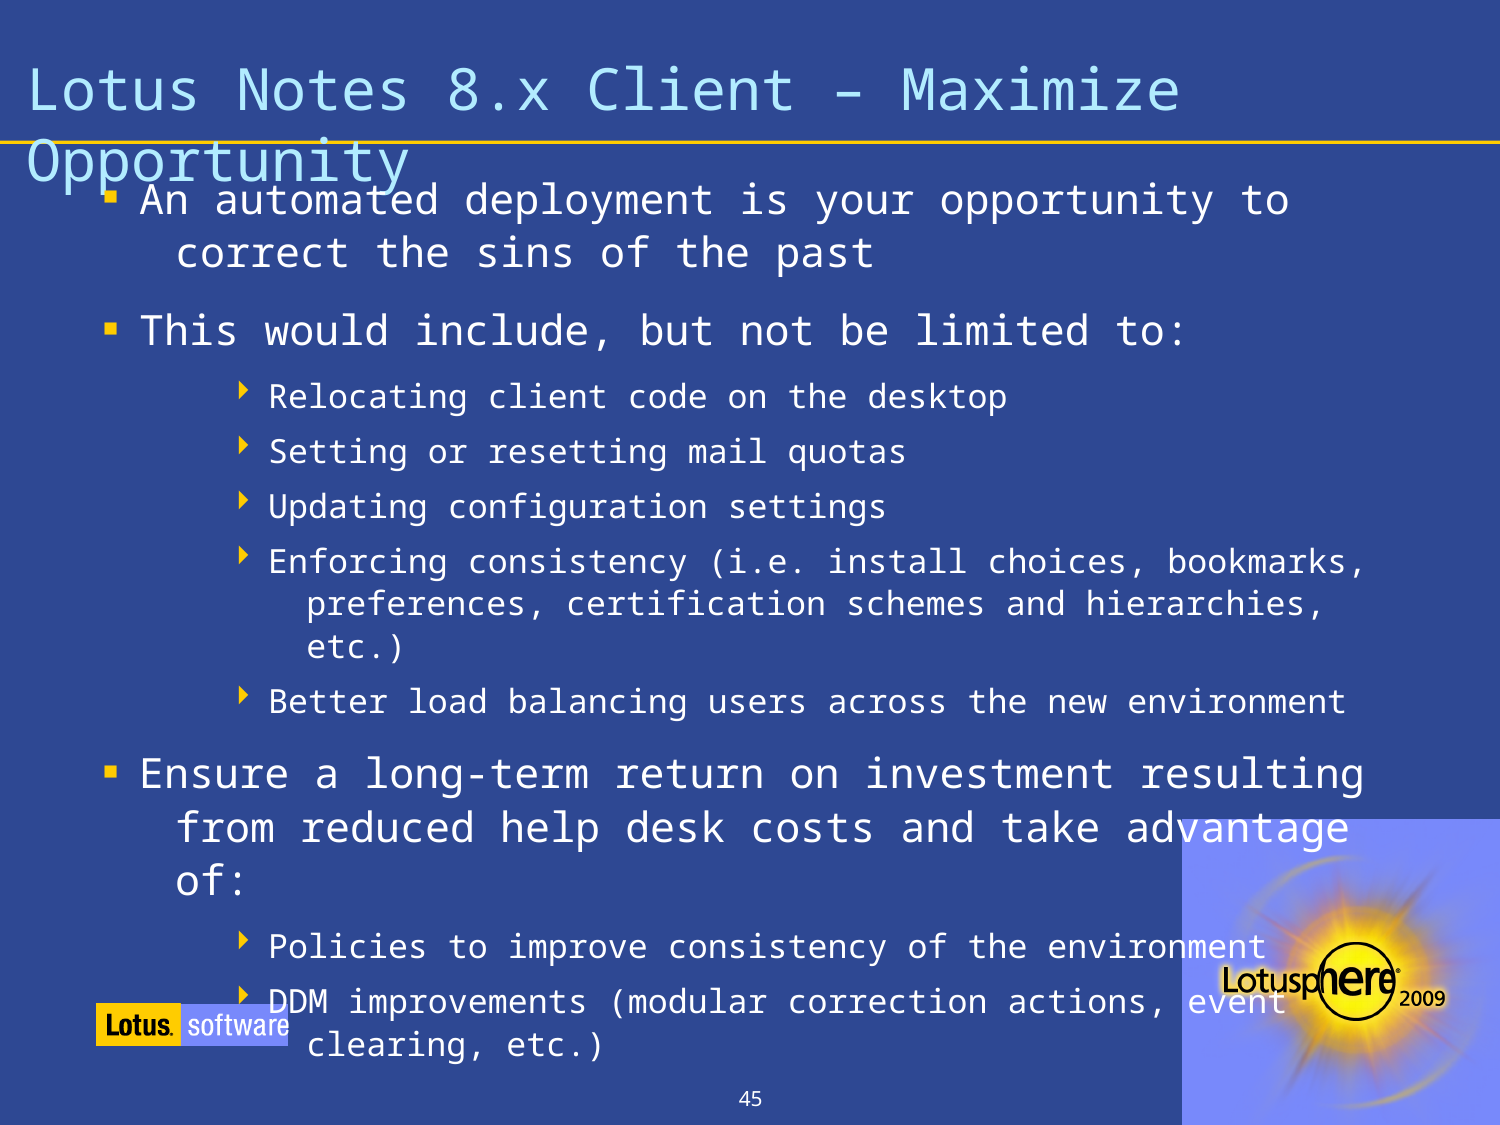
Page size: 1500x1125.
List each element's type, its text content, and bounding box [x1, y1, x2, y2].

title Lotus Notes 8.x Client – Maximize Opportunity [26, 54, 1380, 137]
picture [96, 1003, 289, 1046]
list An automated deployment is your opportunity to correct the sins of the past This would include, but not be limited to: Relocating client code on the desktop Setting or resetting mail quotas Updating configuration settings Enforcing consistency (i.e. install choices, bookmarks, preferences, certification schemes and hierarchies, etc.) Better load balancing users across the new environment Ensure a long-term return on investment resulting from reduced help desk costs and take advantage of: Policies to improve consistency of the environment DDM improvements (modular correction actions, event clearing, etc.) [100, 171, 1424, 885]
picture [1181, 818, 1500, 1125]
picture [273, 1003, 283, 1010]
